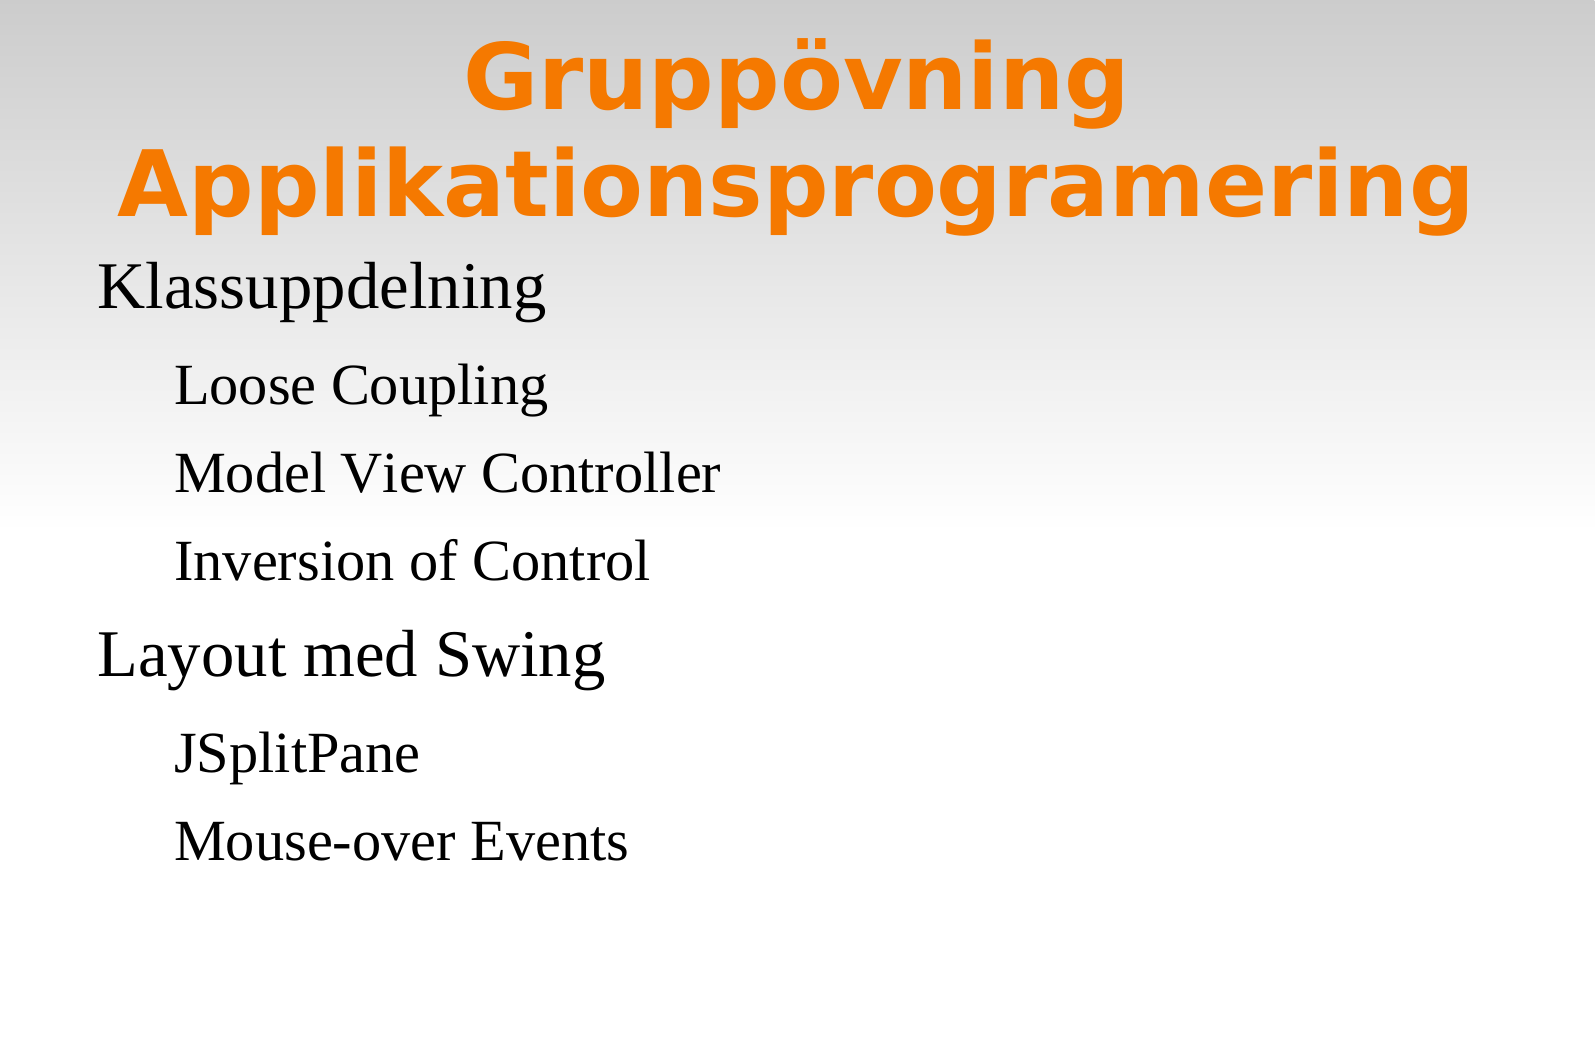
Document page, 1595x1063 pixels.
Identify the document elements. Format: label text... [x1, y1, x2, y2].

list Klassuppdelning Loose Coupling Model View Controller Inversion of Control Layout med Swing JSplitPane Mouse-over Events [79, 248, 1515, 951]
title Gruppövning Applikationsprogramering [79, 24, 1515, 239]
